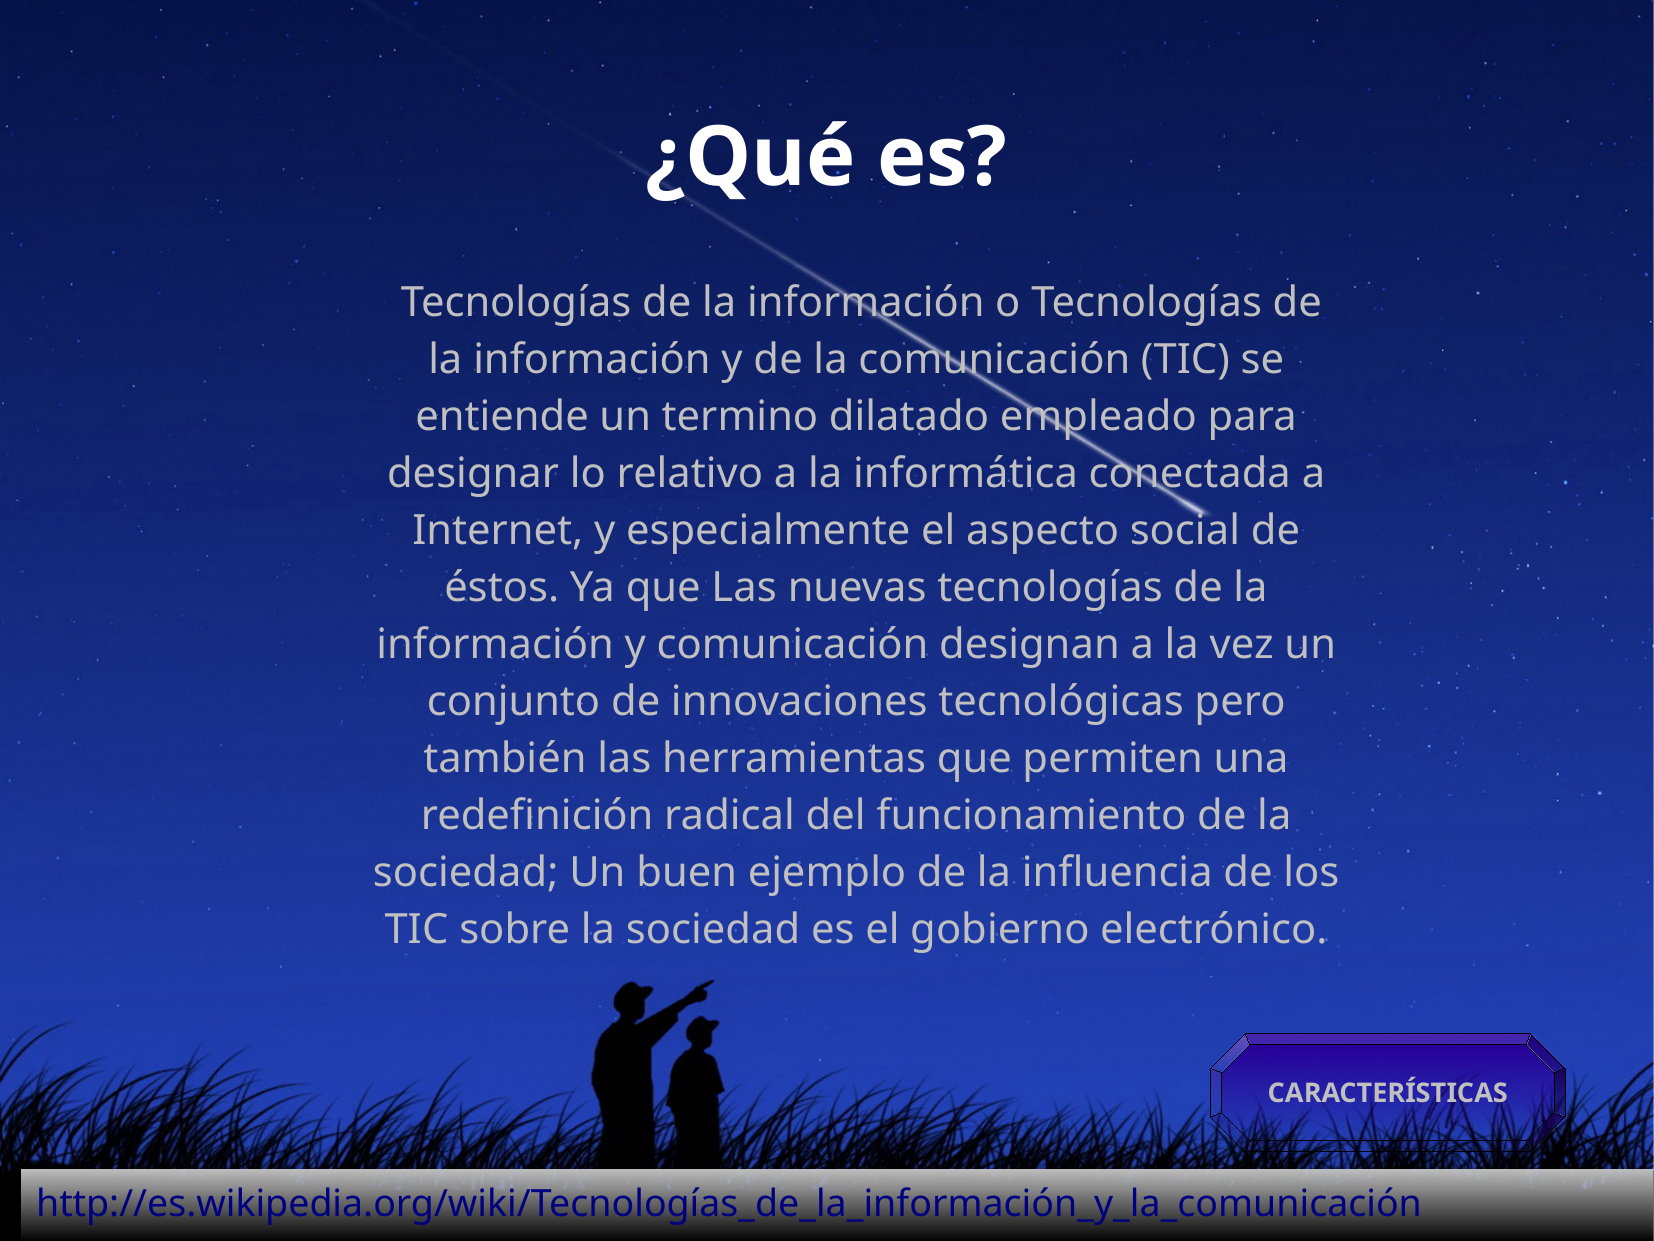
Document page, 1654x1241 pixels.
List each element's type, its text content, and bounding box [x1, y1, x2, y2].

picture [0, 0, 1654, 1241]
text_box http://es.wikipedia.org/wiki/Tecnologías_de_la_información_y_la_comunicación [21, 1169, 1654, 1241]
text_box CARACTERÍSTICAS [1222, 1045, 1554, 1140]
title ¿Qué es? [82, 49, 1571, 257]
text_box Tecnologías de la información o Tecnologías de la información y de la comunicación (TIC) se entiende un termino dilatado empleado para designar lo relativo a la informática conectada a Internet, y especialmente el aspecto social de éstos. Ya que Las nuevas tecnologías de la información y comunicación designan a la vez un conjunto de innovaciones tecnológicas pero también las herramientas que permiten una redefinición radical del funcionamiento de la sociedad; Un buen ejemplo de la influencia de los TIC sobre la sociedad es el gobierno electrónico. [354, 264, 1359, 976]
